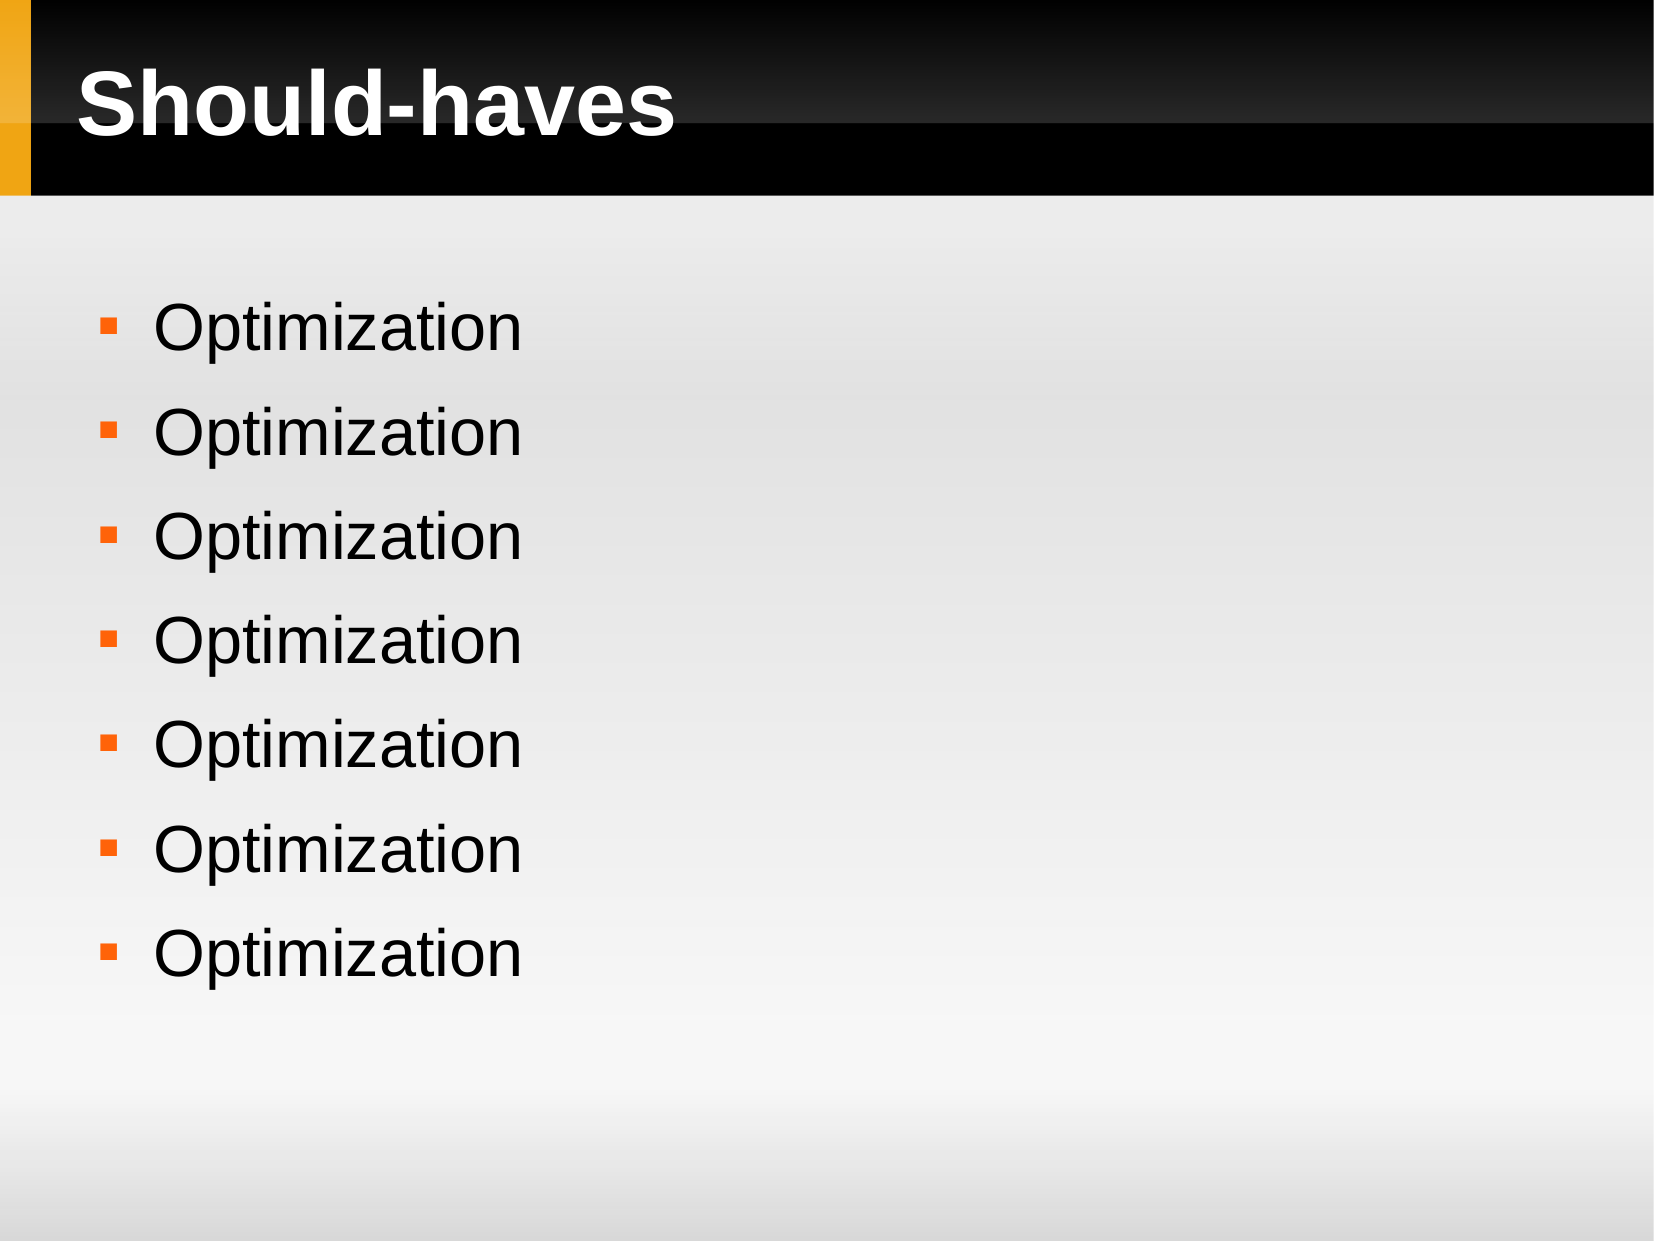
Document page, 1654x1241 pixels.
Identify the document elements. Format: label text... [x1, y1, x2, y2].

list Optimization Optimization Optimization Optimization Optimization Optimization Optimization [82, 290, 1571, 1094]
title Should-haves [76, 7, 1565, 200]
picture [0, 0, 1654, 1241]
